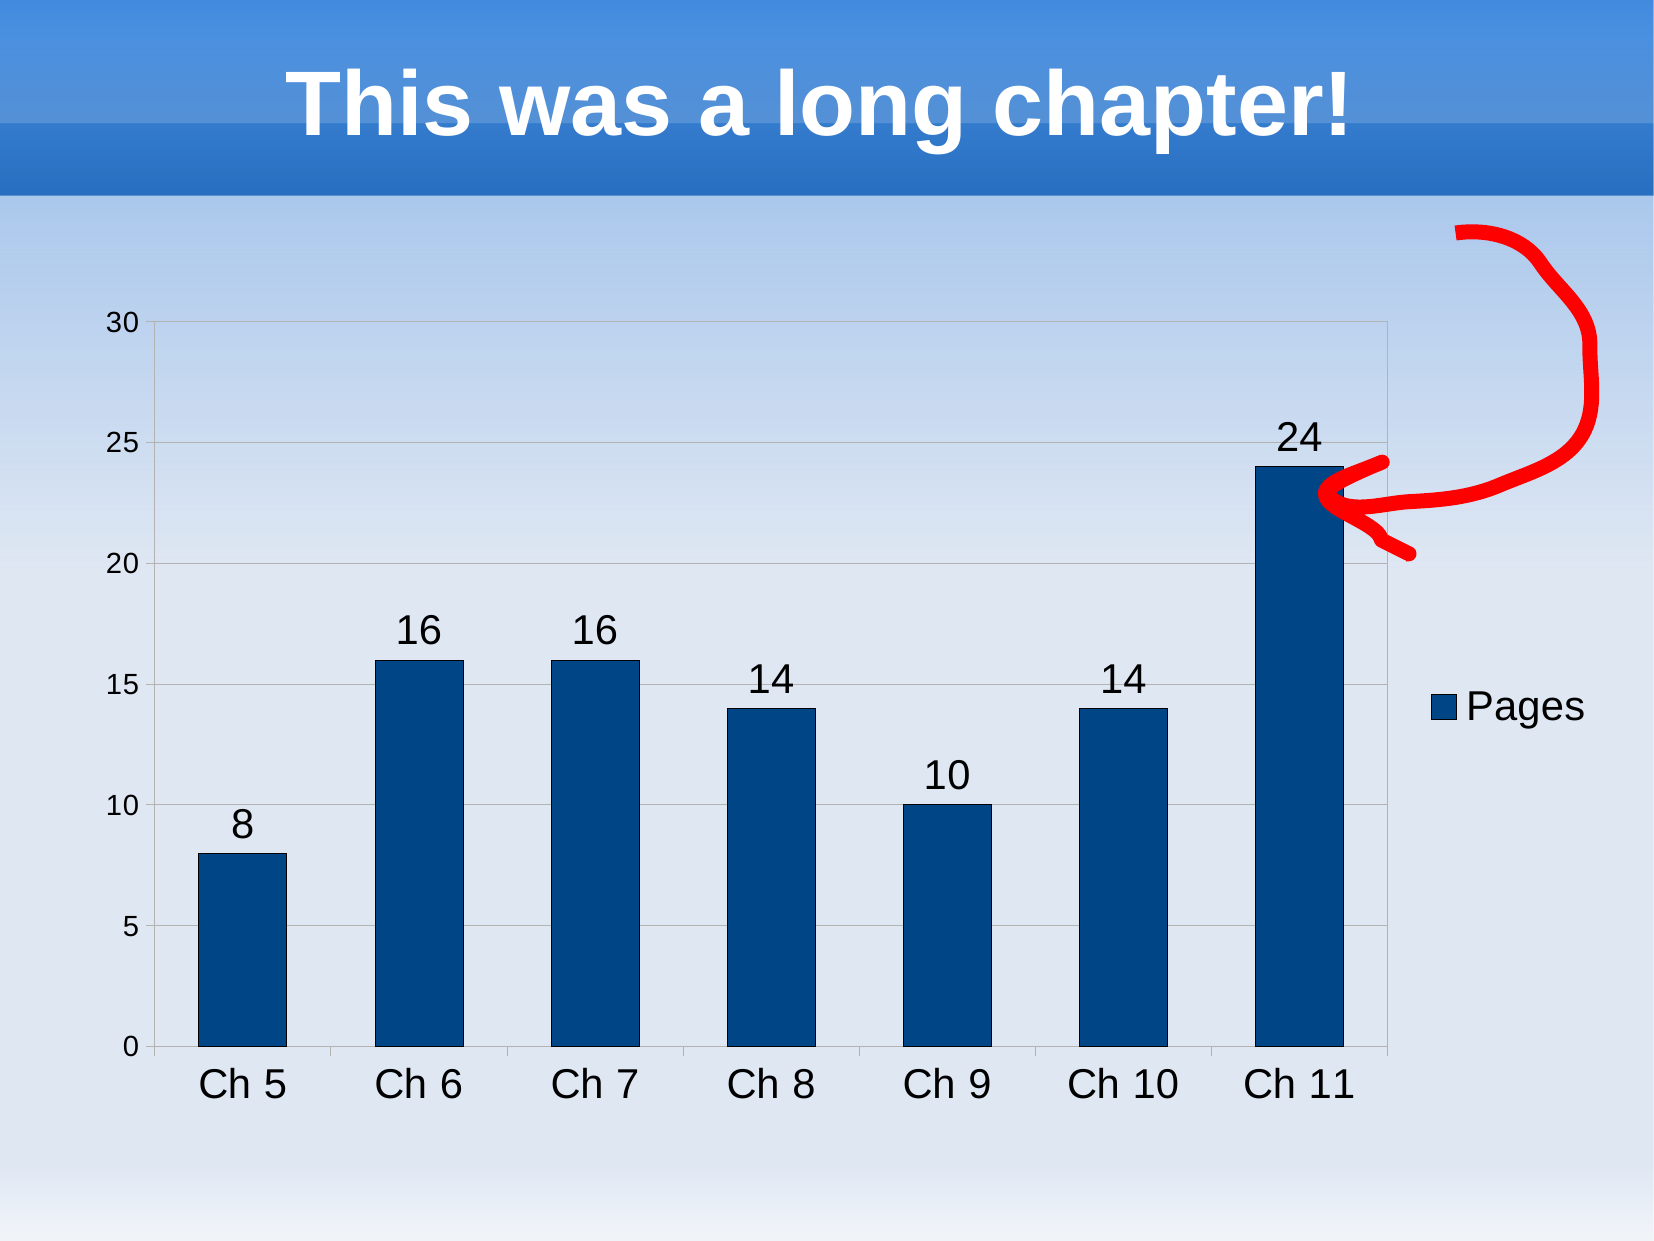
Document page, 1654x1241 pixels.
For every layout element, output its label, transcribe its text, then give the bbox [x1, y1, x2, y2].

chart [75, 288, 1613, 1126]
title This was a long chapter! [76, 7, 1565, 200]
picture [0, 0, 1654, 1241]
